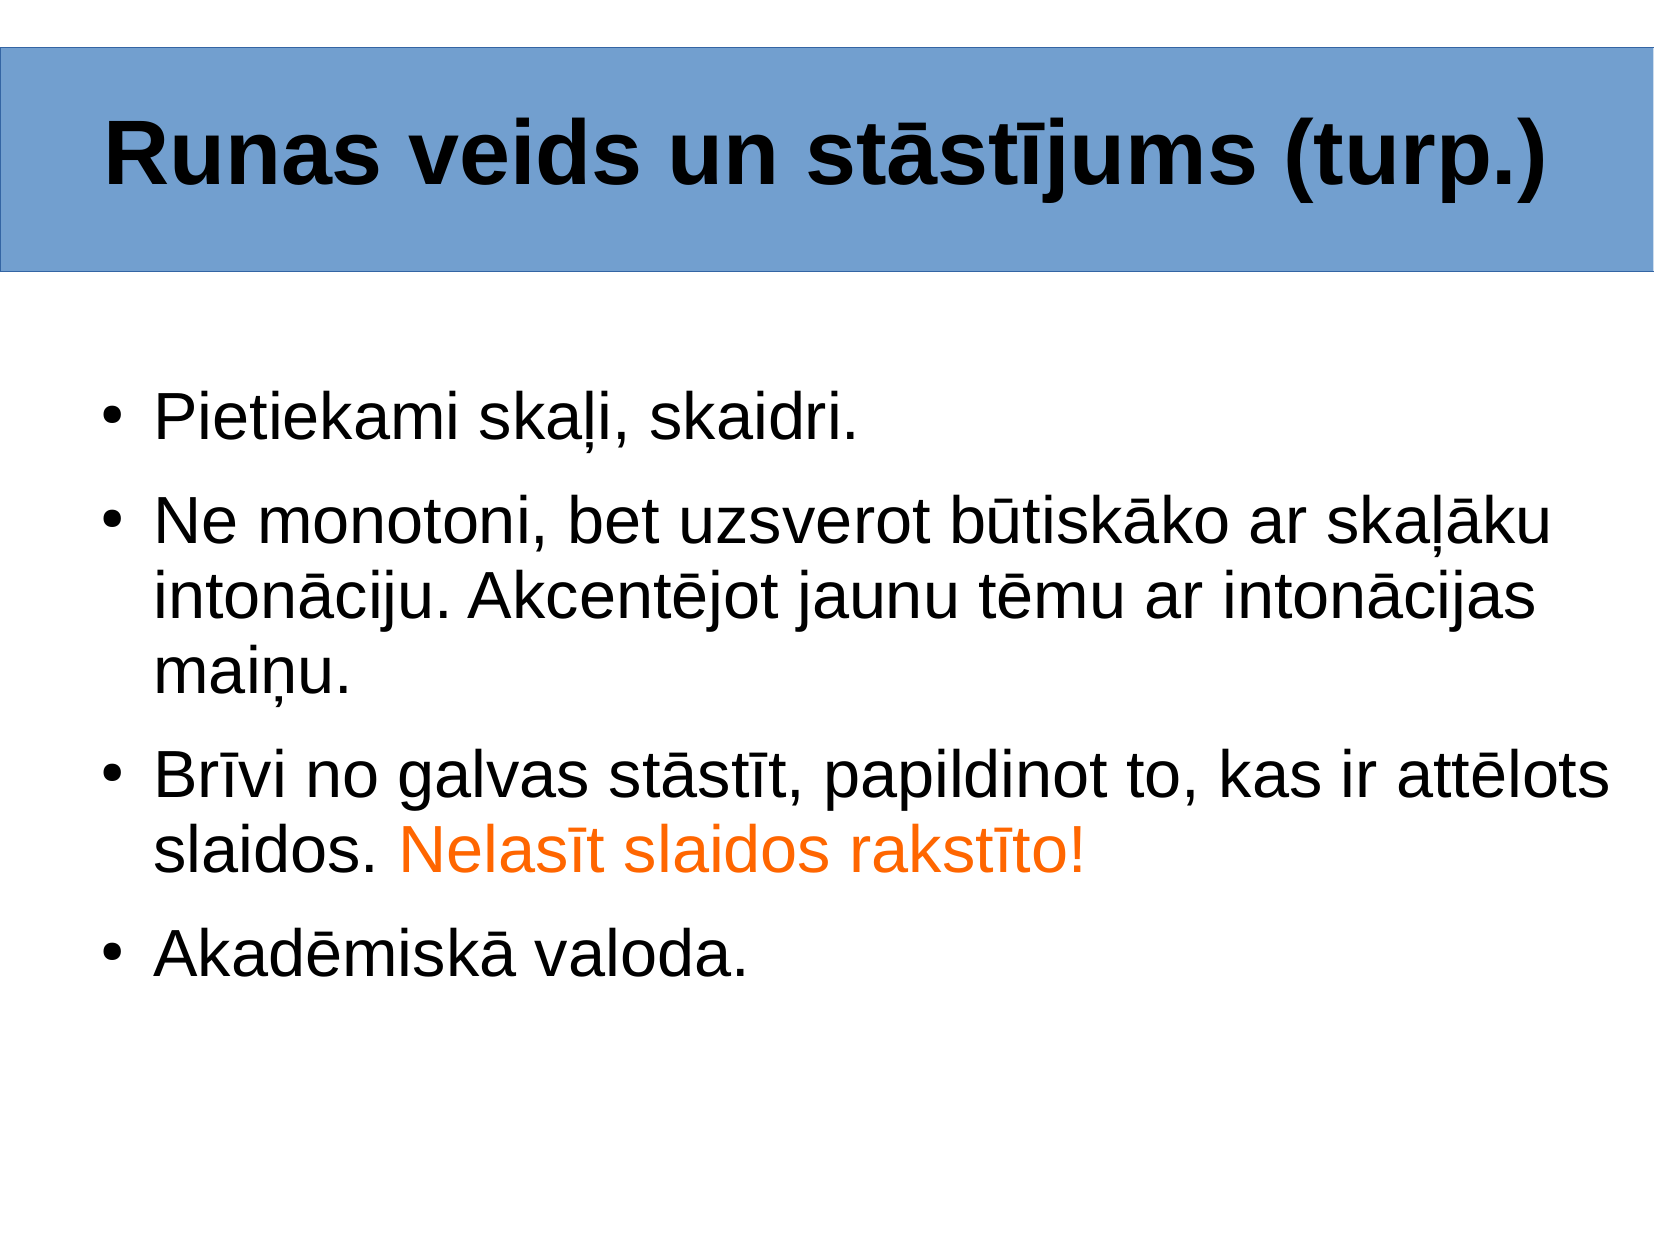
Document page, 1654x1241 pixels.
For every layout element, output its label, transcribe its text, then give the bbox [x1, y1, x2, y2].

title Runas veids un stāstījums (turp.) [82, 49, 1571, 257]
text_box [0, 47, 1654, 272]
list Pietiekami skaļi, skaidri. Ne monotoni, bet uzsverot būtiskāko ar skaļāku intonāciju. Akcentējot jaunu tēmu ar intonācijas maiņu. Brīvi no galvas stāstīt, papildinot to, kas ir attēlots slaidos. Nelasīt slaidos rakstīto! Akadēmiskā valoda. [82, 378, 1619, 1099]
